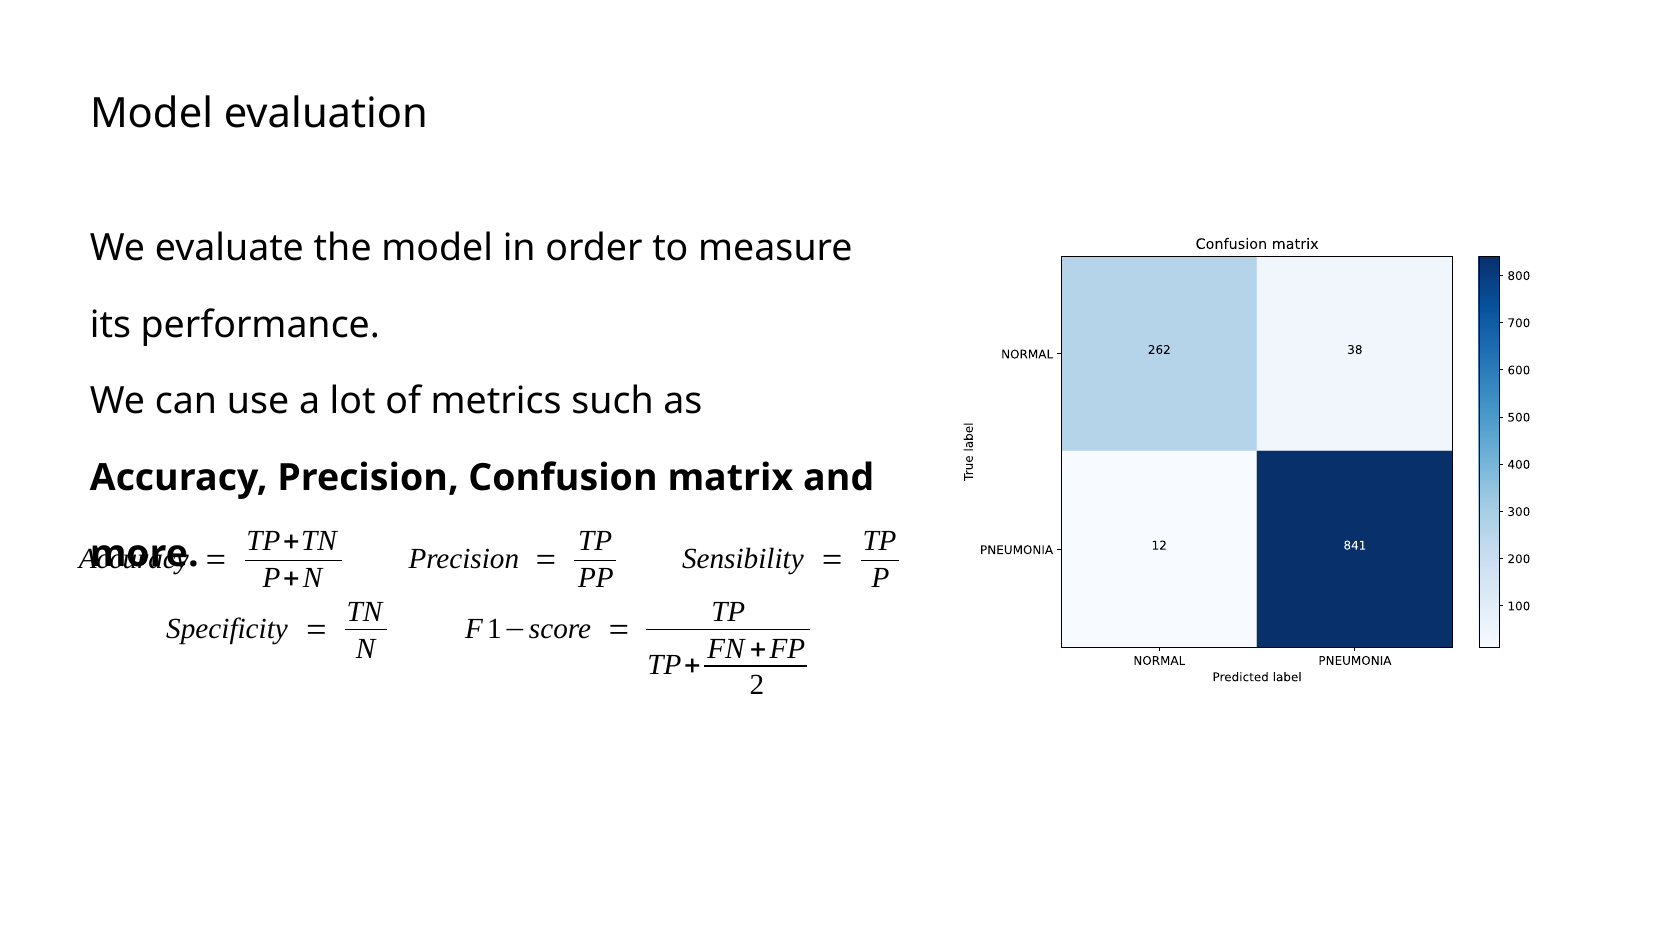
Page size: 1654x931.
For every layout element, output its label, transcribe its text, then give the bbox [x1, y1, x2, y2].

text_box Model evaluation [75, 75, 826, 153]
chart [75, 525, 903, 702]
text_box We evaluate the model in order to measure its performance. We can use a lot of metrics such as Accuracy, Precision, Confusion matrix and more. [75, 187, 901, 525]
picture [937, 193, 1630, 713]
